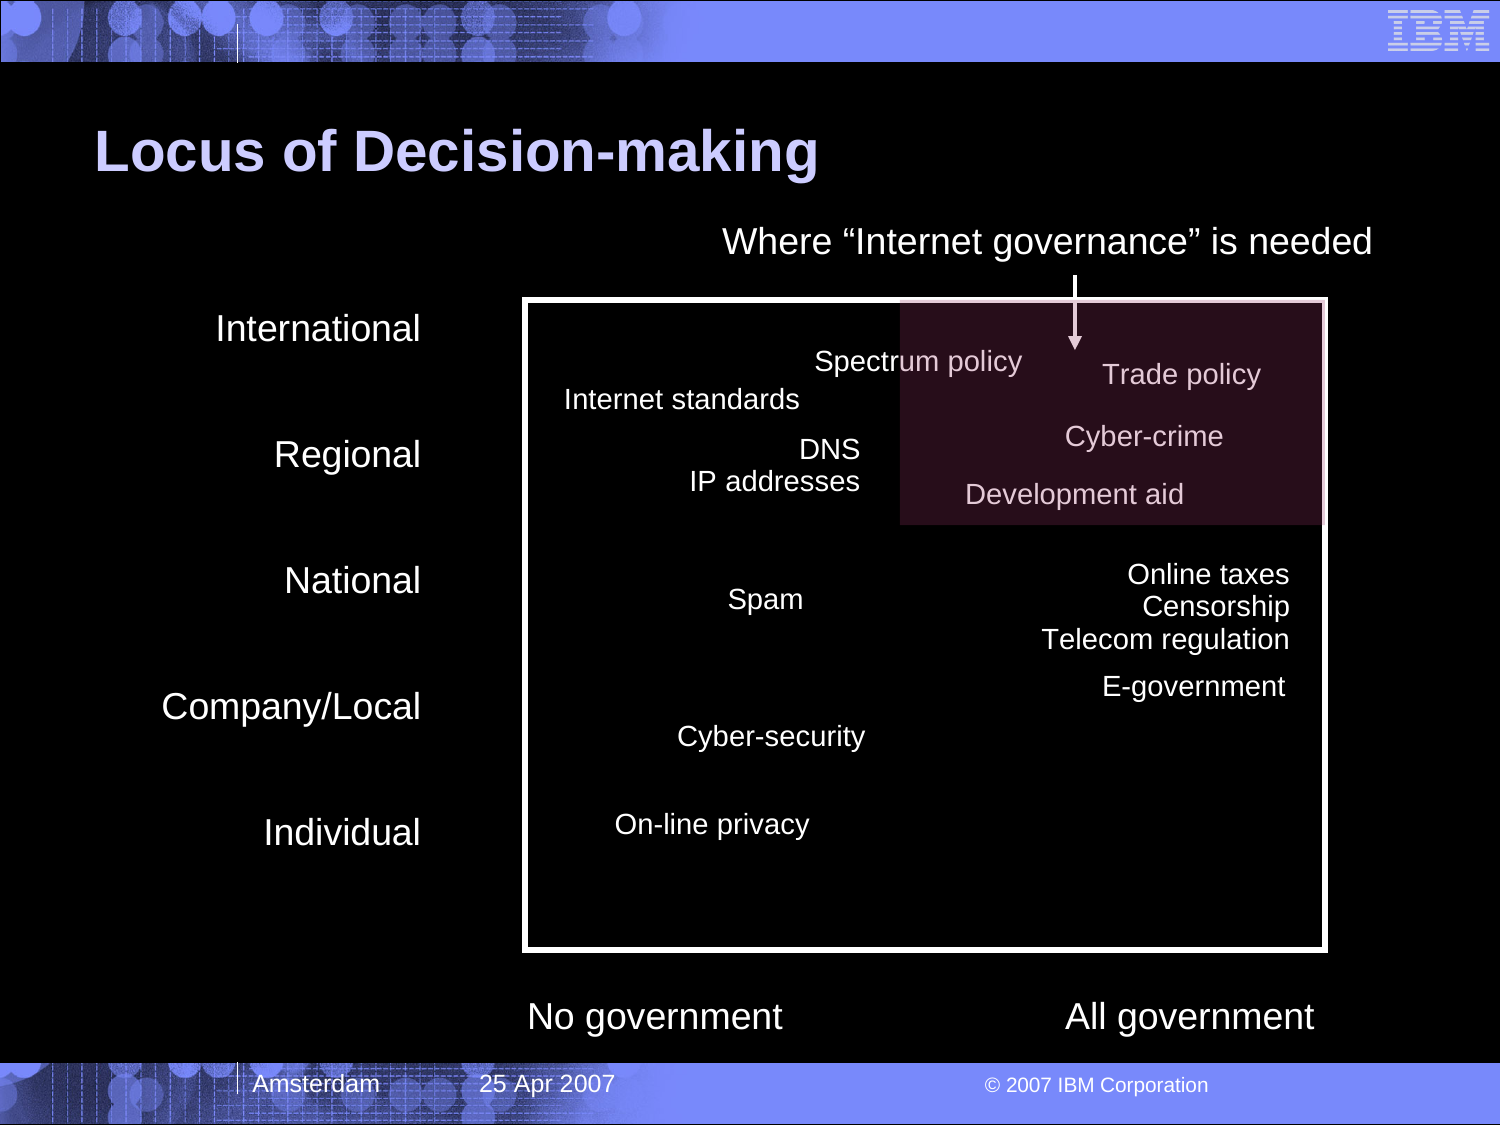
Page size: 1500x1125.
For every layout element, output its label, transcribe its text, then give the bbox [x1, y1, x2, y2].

picture [1, 1, 1500, 62]
text_box Cyber-security [662, 712, 881, 761]
text_box DNS IP addresses [674, 424, 876, 506]
text_box E-government [1087, 662, 1301, 711]
text_box [899, 299, 1325, 526]
text_box International Regional National Company/Local Individual [146, 299, 436, 862]
text_box Where “Internet governance” is needed [707, 212, 1388, 270]
title Locus of Decision-making [79, 116, 1433, 199]
text_box No government All government [512, 987, 1331, 1045]
text_box Spectrum policy [799, 337, 899, 386]
picture [0, 1063, 1500, 1124]
text_box Internet standards [549, 375, 816, 424]
text_box On-line privacy [599, 800, 825, 849]
text_box Online taxes Censorship Telecom regulation [1026, 549, 1306, 664]
text_box Spam [712, 575, 819, 624]
